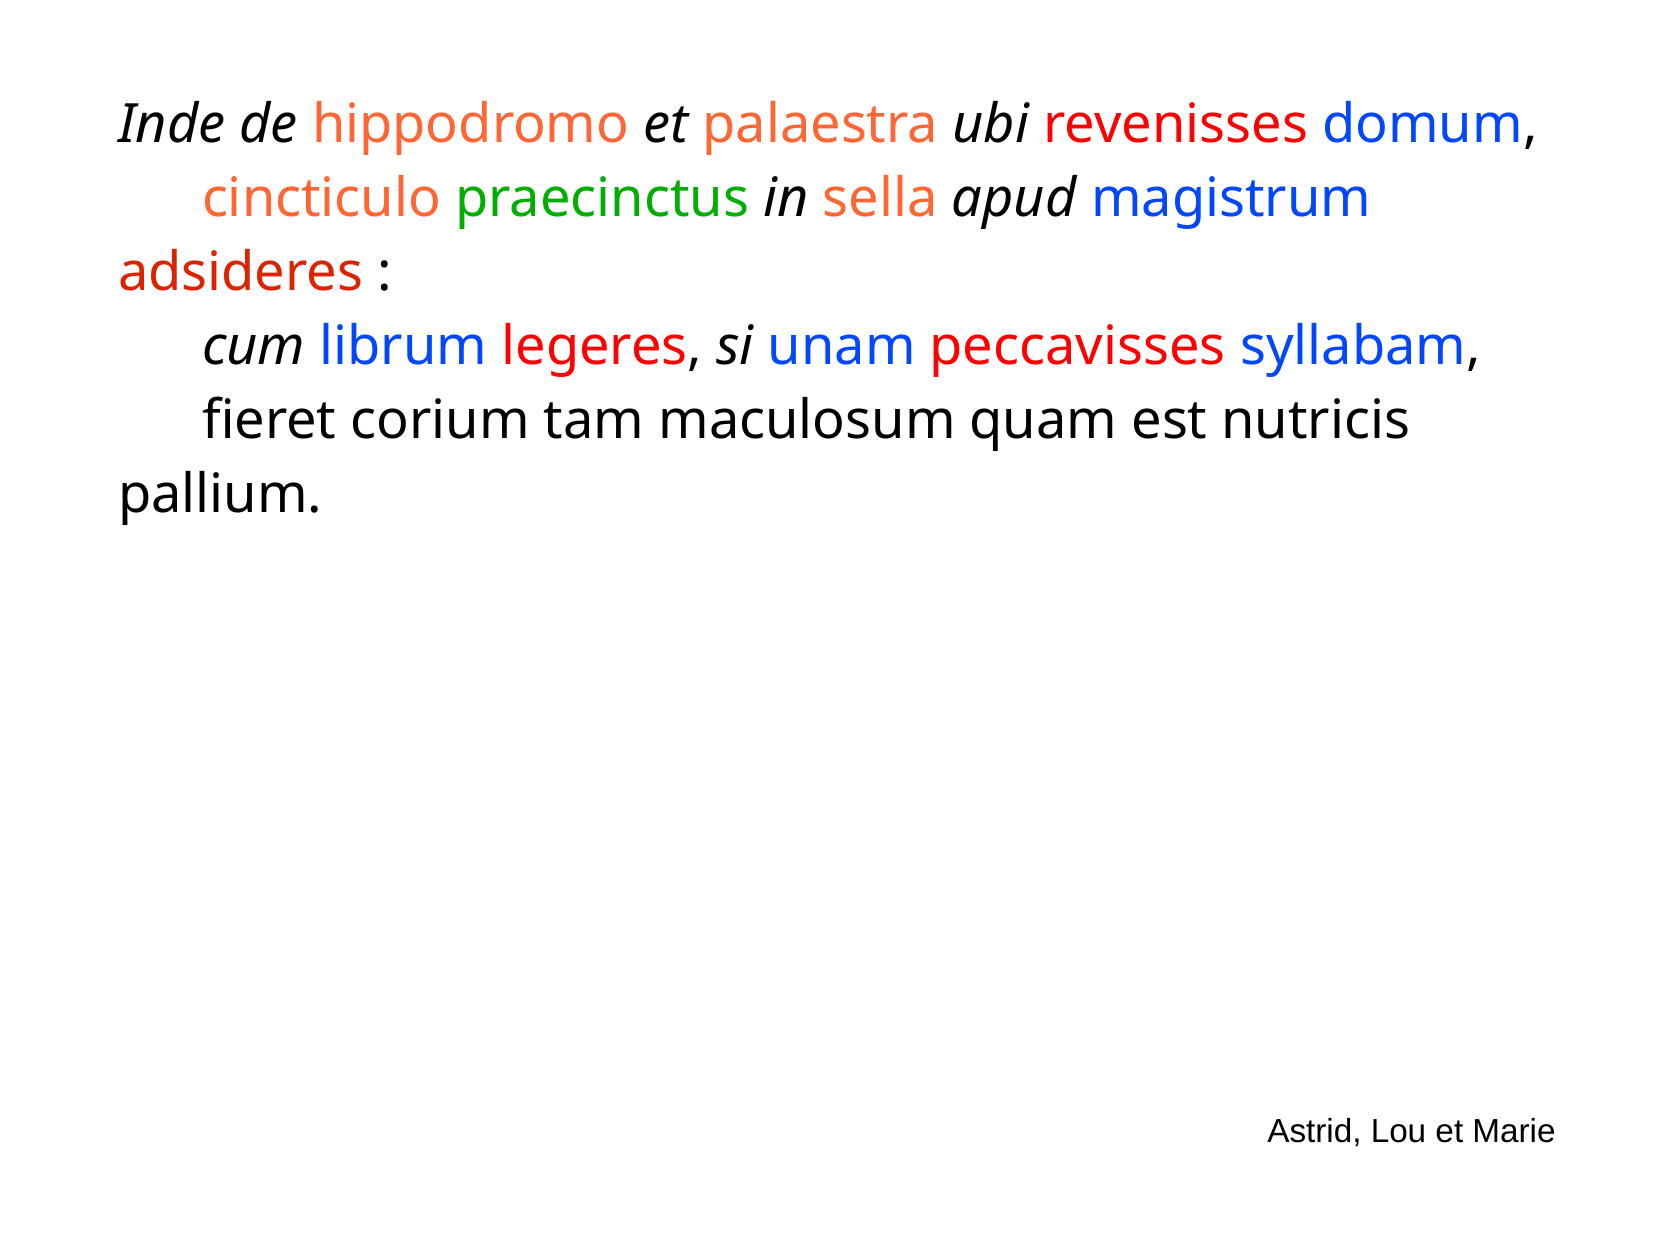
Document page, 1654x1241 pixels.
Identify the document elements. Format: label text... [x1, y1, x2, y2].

list Inde de hippodromo et palaestra ubi revenisses domum, cincticulo praecinctus in sella apud magistrum adsideres : cum librum legeres, si unam peccavisses syllabam, fieret corium tam maculosum quam est nutricis pallium. [118, 84, 1607, 1111]
text_box Astrid, Lou et Marie [1252, 1105, 1571, 1158]
